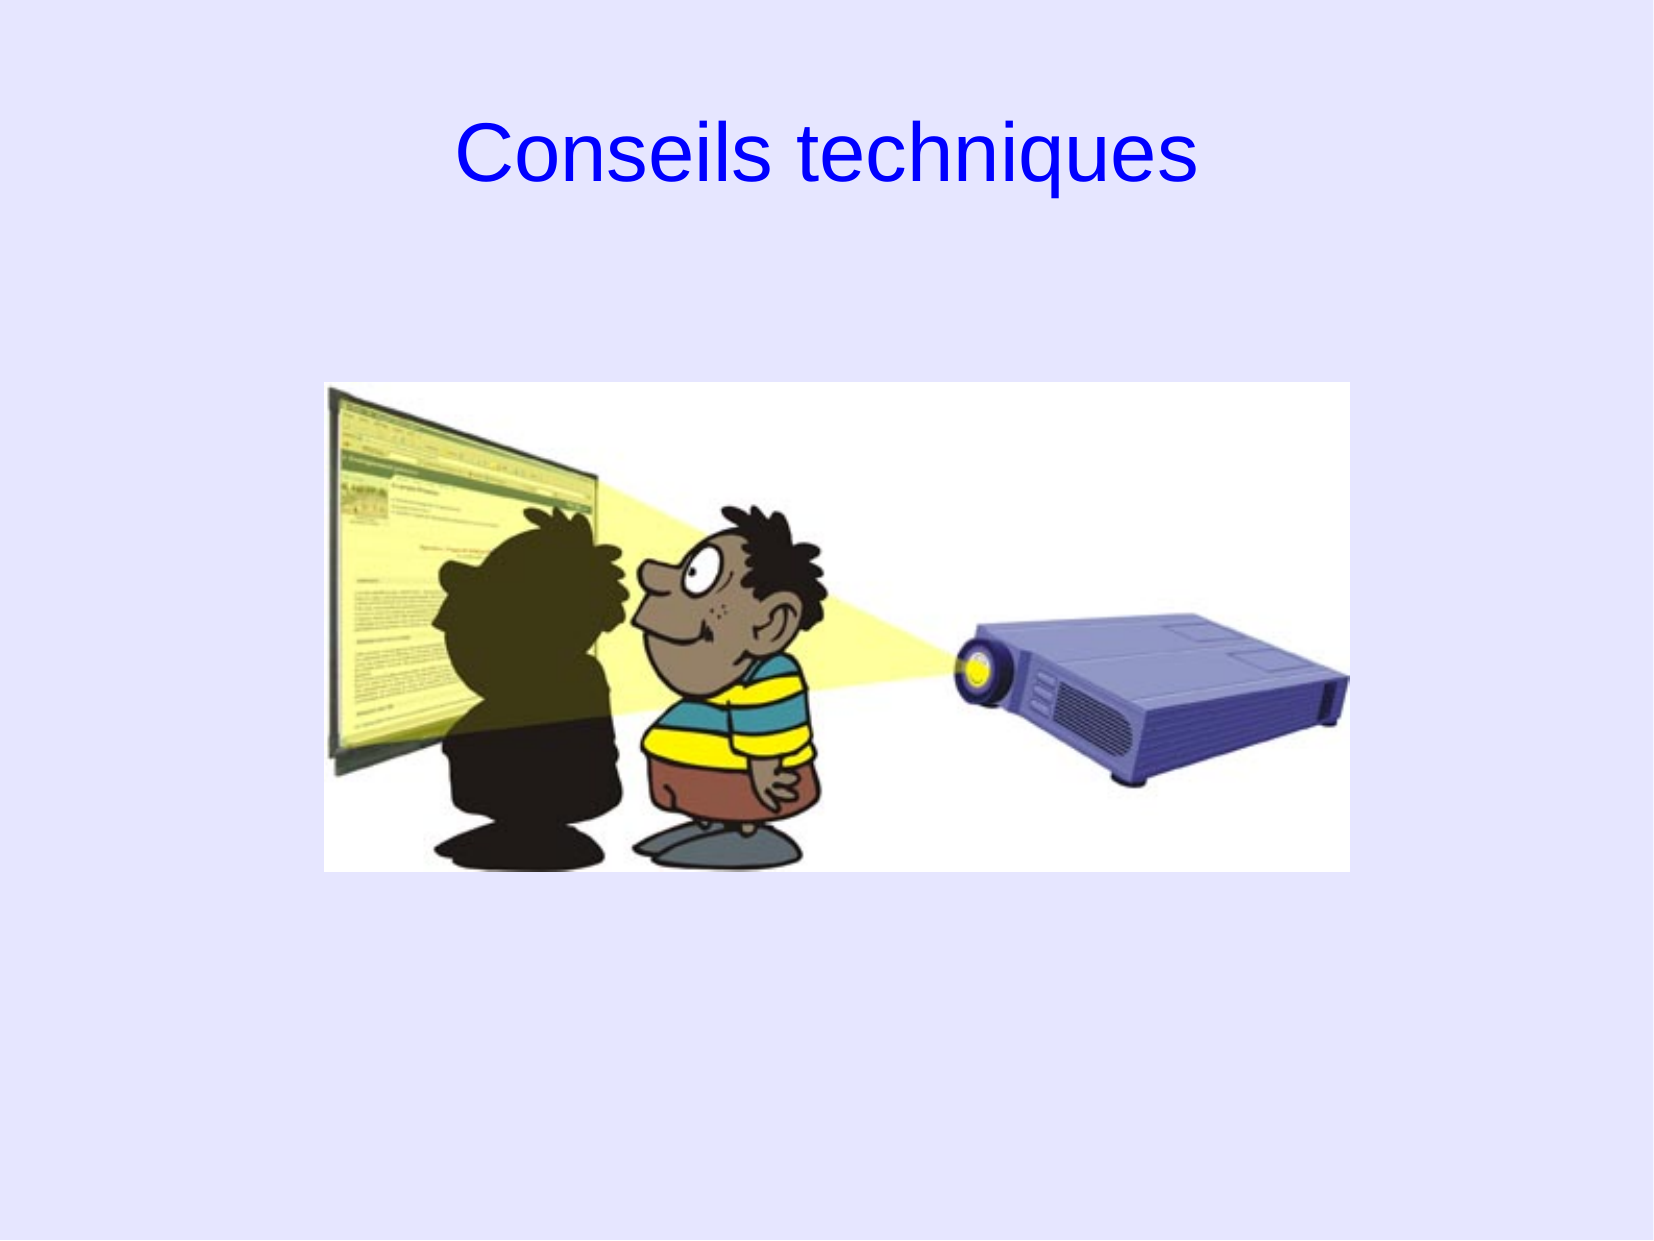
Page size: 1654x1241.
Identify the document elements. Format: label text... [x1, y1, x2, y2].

picture [324, 382, 1350, 872]
title Conseils techniques [82, 56, 1571, 250]
subtitle [82, 290, 1571, 1109]
